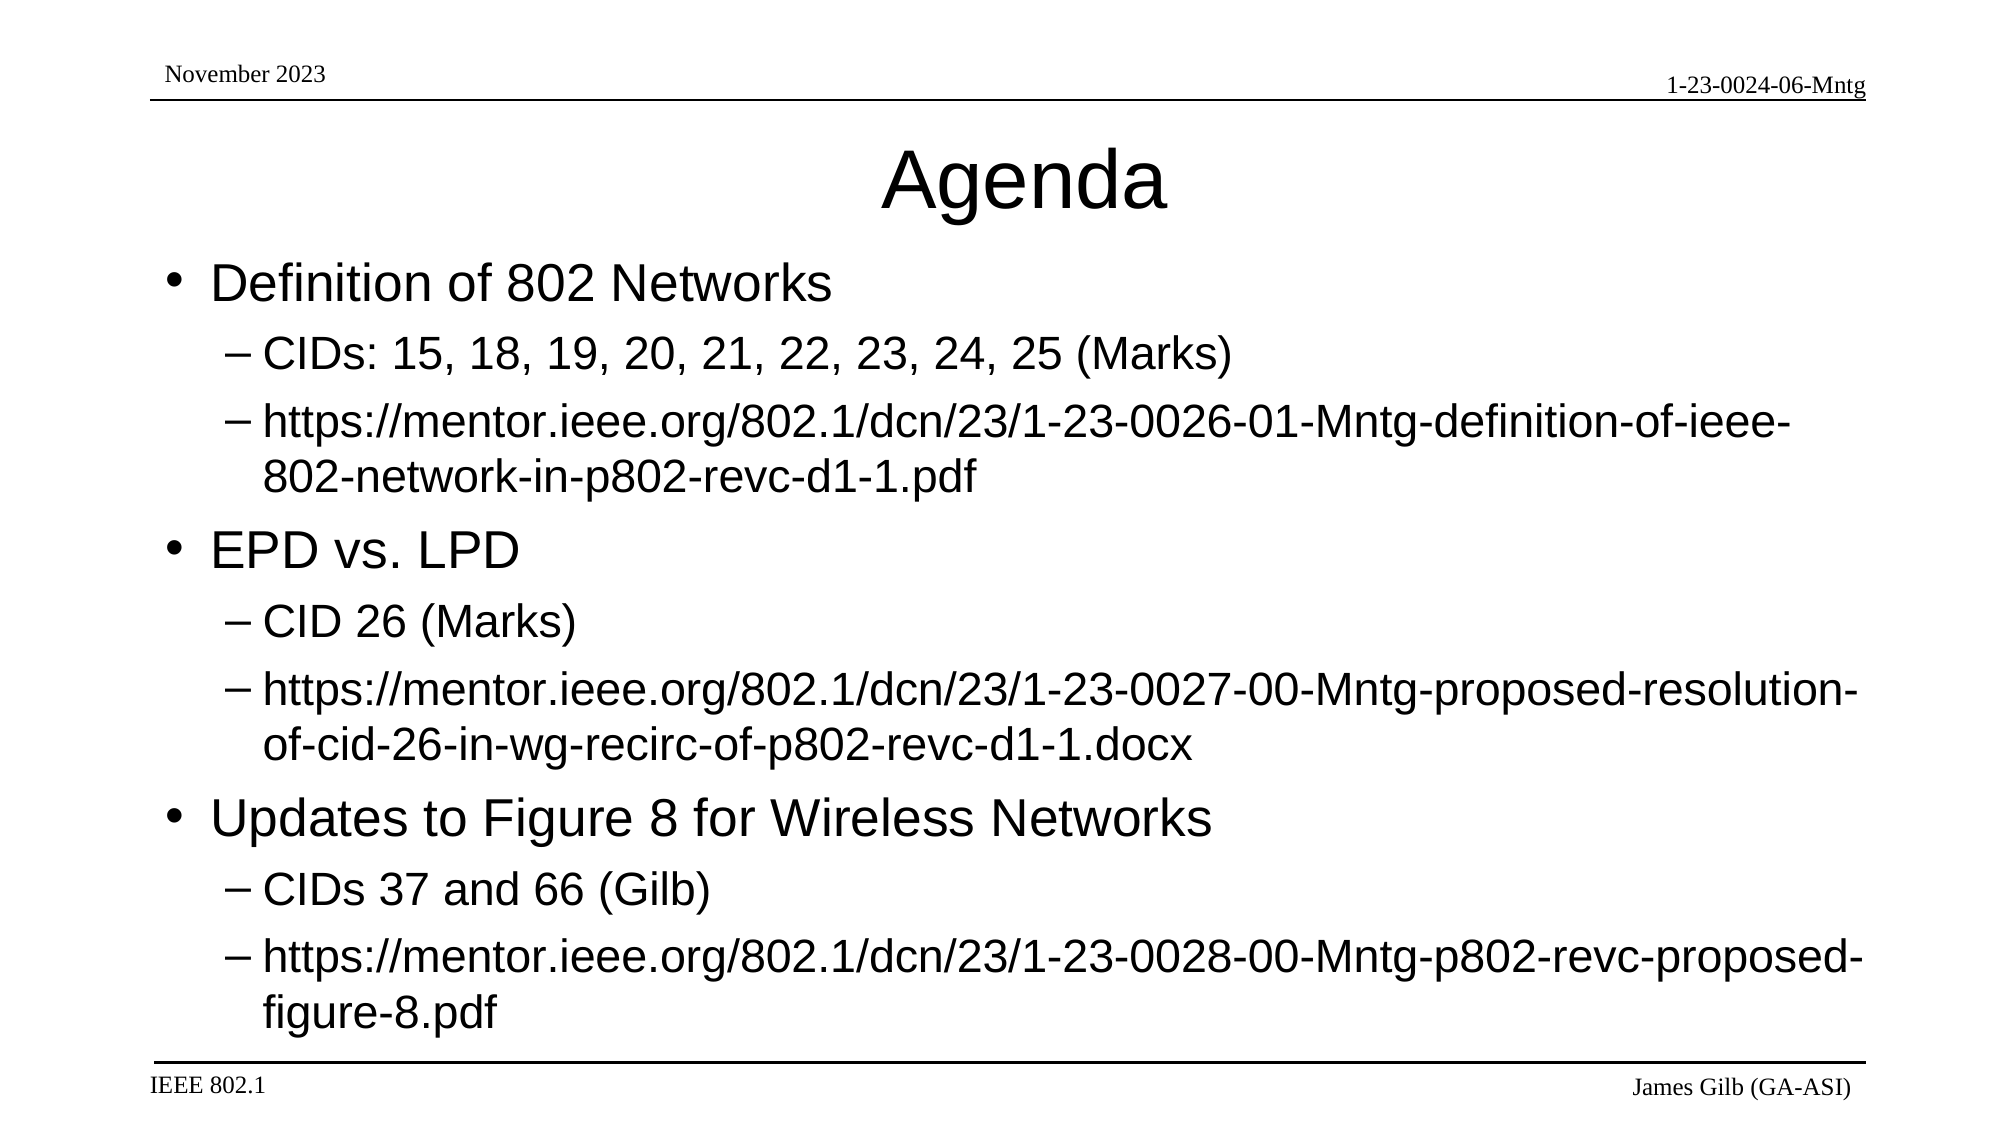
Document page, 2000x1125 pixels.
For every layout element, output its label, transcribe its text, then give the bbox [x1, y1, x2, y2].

list Definition of 802 Networks CIDs: 15, 18, 19, 20, 21, 22, 23, 24, 25 (Marks) https://mentor.ieee.org/802.1/dcn/23/1-23-0026-01-Mntg-definition-of-ieee-802-network-in-p802-revc-d1-1.pdf EPD vs. LPD CID 26 (Marks) https://mentor.ieee.org/802.1/dcn/23/1-23-0027-00-Mntg-proposed-resolution-of-cid-26-in-wg-recirc-of-p802-revc-d1-1.docx Updates to Figure 8 for Wireless Networks CIDs 37 and 66 (Gilb) https://mentor.ieee.org/802.1/dcn/23/1-23-0028-00-Mntg-p802-revc-proposed-figure-8.pdf [149, 239, 1900, 1051]
title Agenda [149, 112, 1900, 238]
